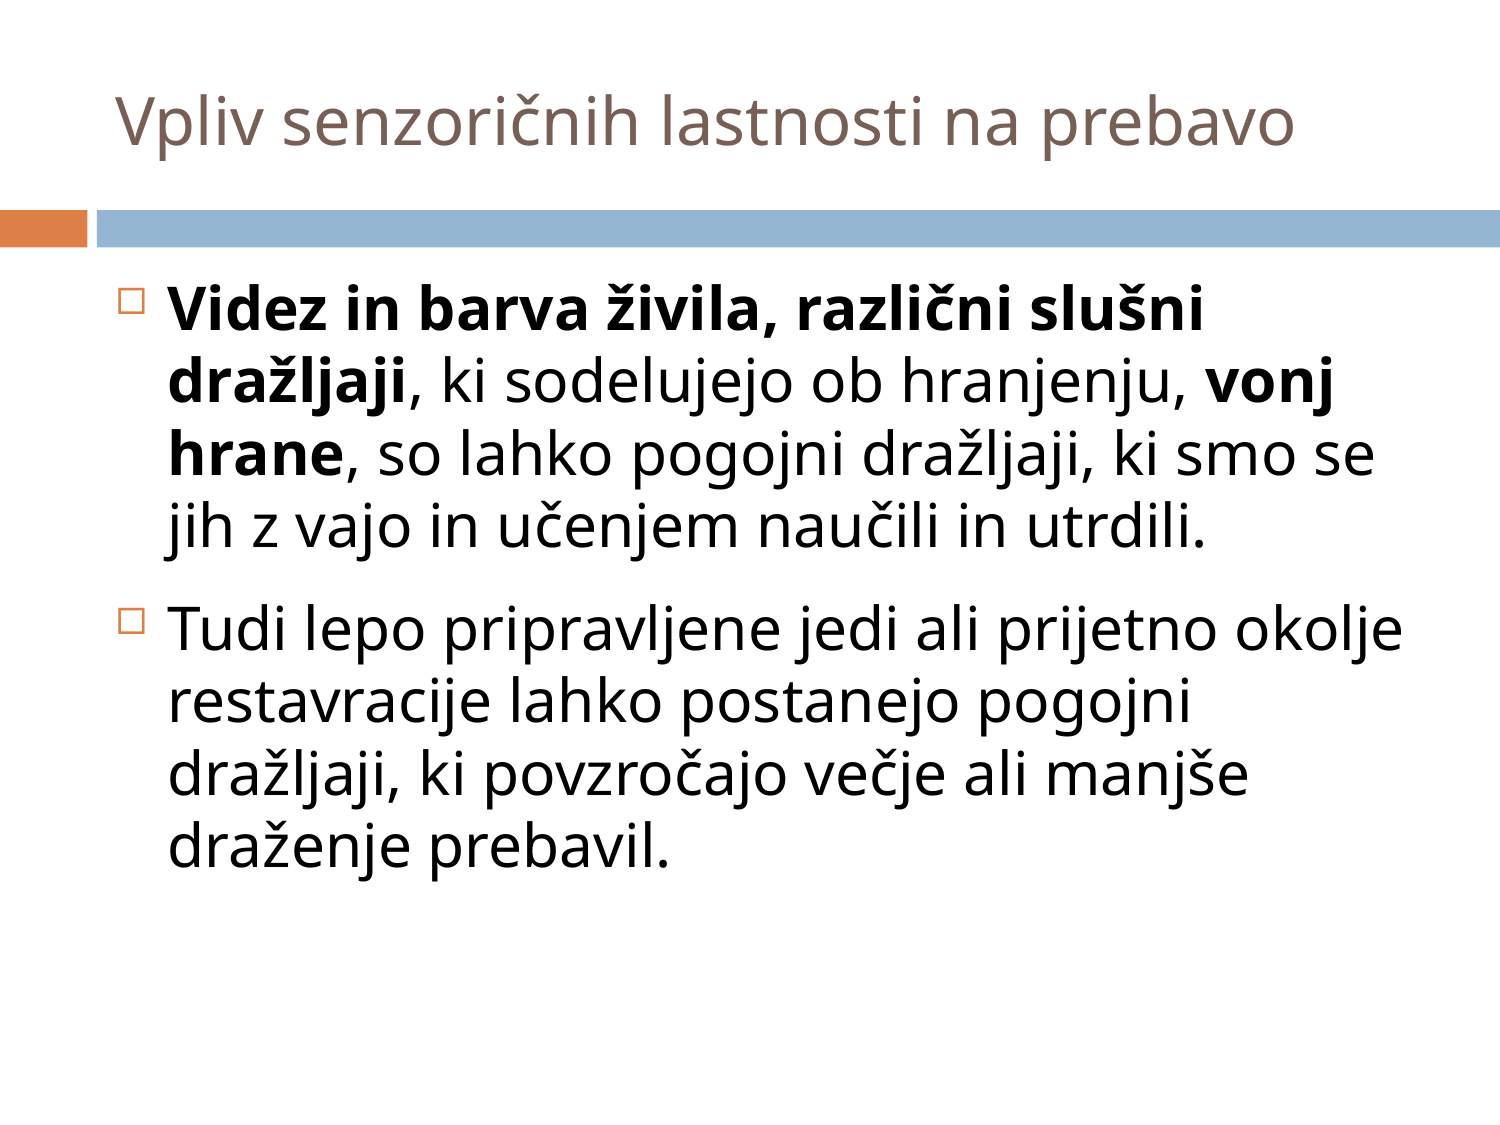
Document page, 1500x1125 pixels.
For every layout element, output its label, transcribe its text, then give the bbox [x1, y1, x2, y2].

title Vpliv senzoričnih lastnosti na prebavo [100, 37, 1438, 200]
list Videz in barva živila, različni slušni dražljaji, ki sodelujejo ob hranjenju, vonj hrane, so lahko pogojni dražljaji, ki smo se jih z vajo in učenjem naučili in utrdili. Tudi lepo pripravljene jedi ali prijetno okolje restavracije lahko postanejo pogojni dražljaji, ki povzročajo večje ali manjše draženje prebavil. [100, 262, 1438, 1000]
